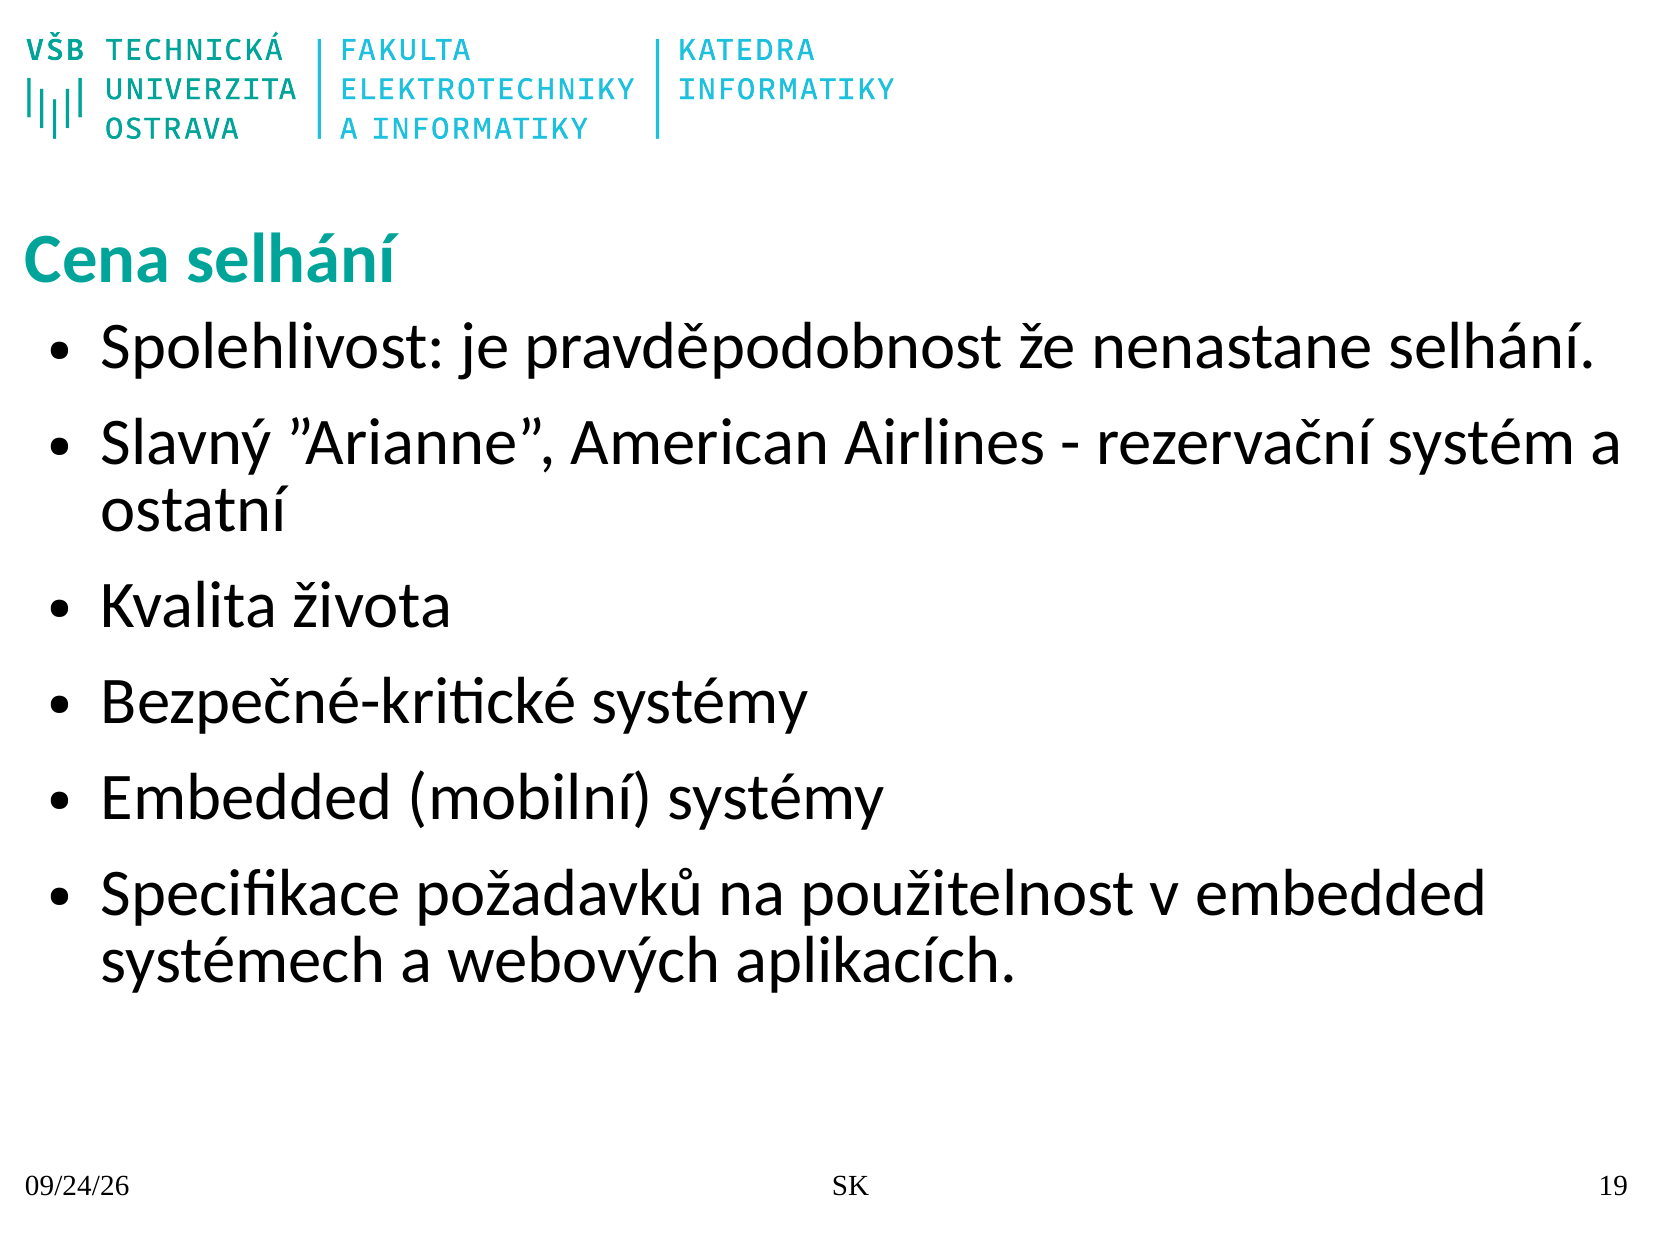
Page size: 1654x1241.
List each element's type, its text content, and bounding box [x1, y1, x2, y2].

title Cena selhání [24, 169, 1629, 300]
picture [26, 31, 894, 139]
list Spolehlivost: je pravděpodobnost že nenastane selhání. Slavný ”Arianne”, American Airlines - rezervační systém a ostatní Kvalita života Bezpečné-kritické systémy Embedded (mobilní) systémy Specifikace požadavků na použitelnost v embedded systémech a webových aplikacích. [30, 318, 1629, 1146]
